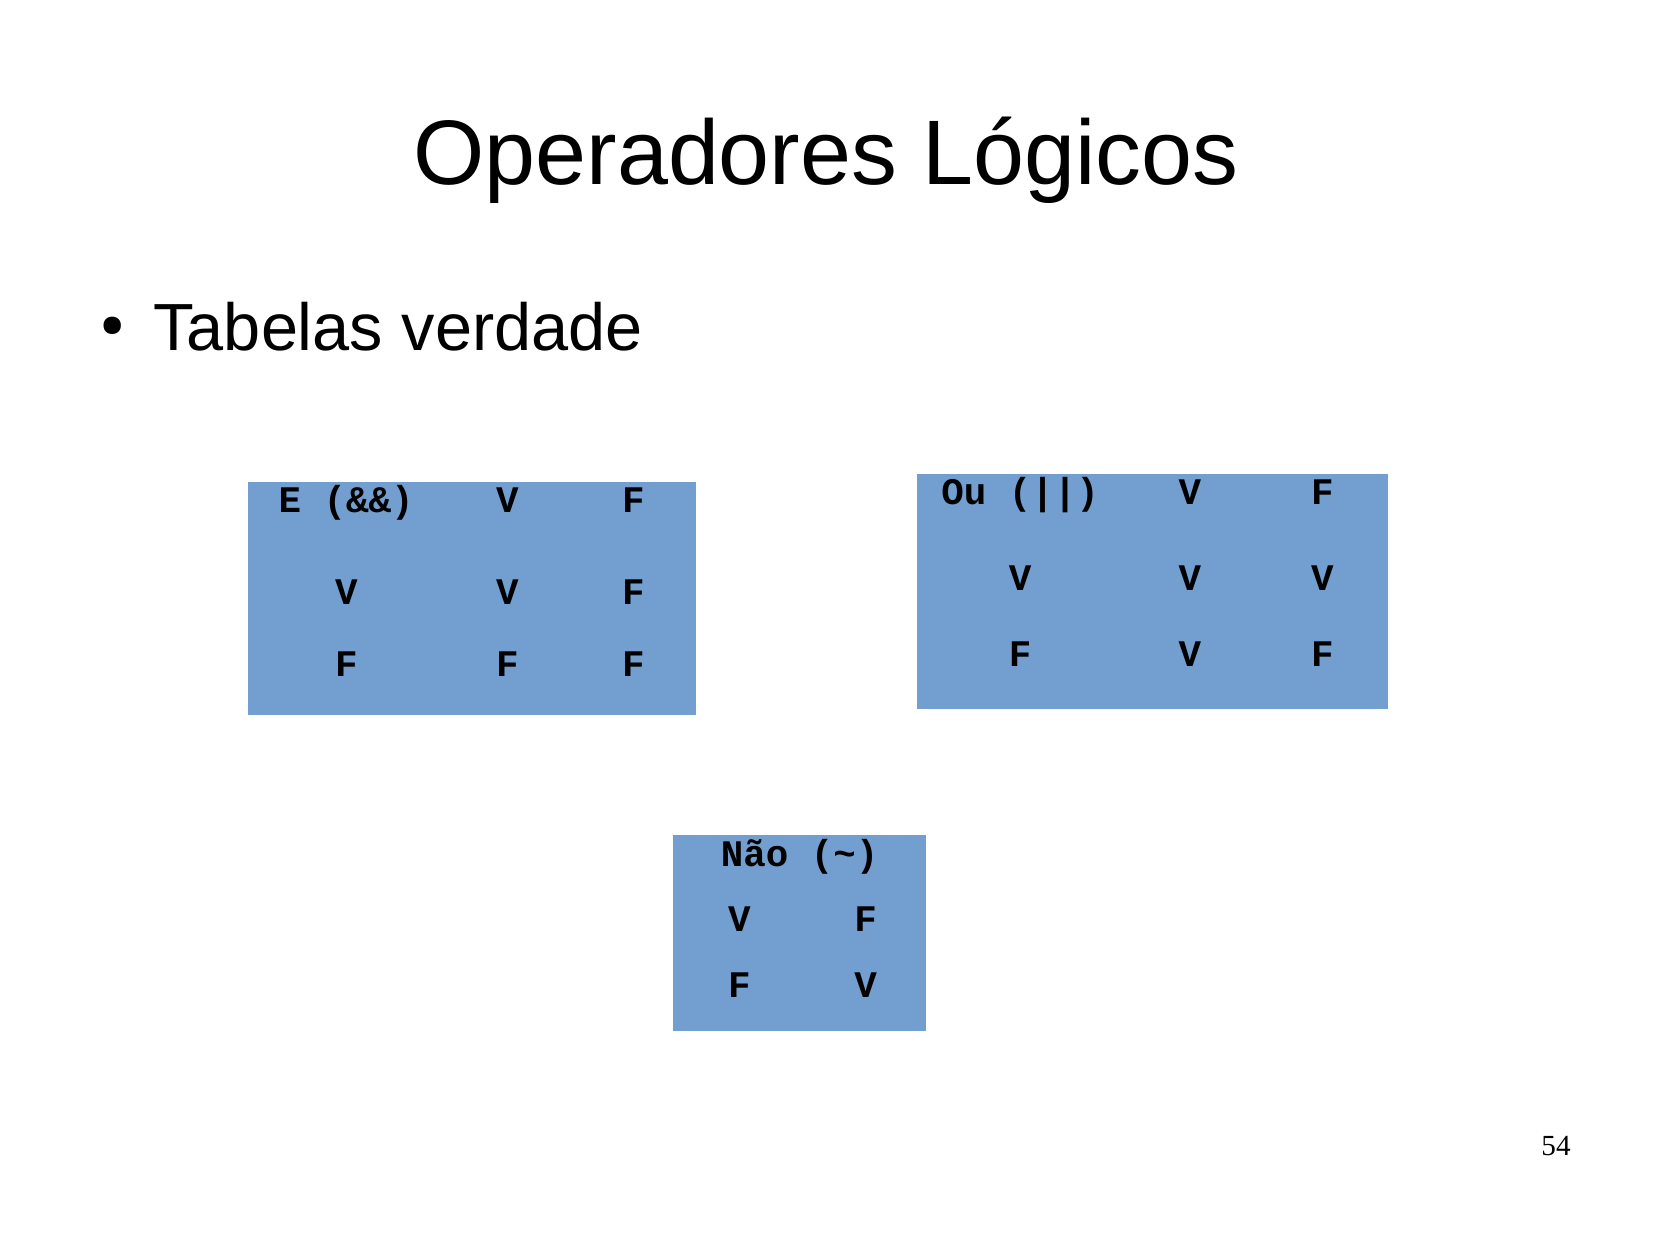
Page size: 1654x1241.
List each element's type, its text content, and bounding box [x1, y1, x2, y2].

table_cell F [445, 645, 570, 715]
table_header F [1257, 474, 1388, 560]
list Tabelas verdade [82, 290, 1571, 1123]
table_cell V [1123, 560, 1257, 635]
table_cell V [1257, 560, 1388, 635]
table_cell V [673, 901, 805, 966]
table_cell F [805, 901, 926, 966]
table_cell V [248, 573, 445, 645]
table_cell V [917, 560, 1123, 635]
table_cell F [248, 645, 445, 715]
table_cell V [445, 573, 570, 645]
table_cell F [570, 645, 696, 715]
table_header V [1123, 474, 1257, 560]
table_header F [570, 482, 696, 573]
title Operadores Lógicos [82, 49, 1571, 257]
table_header Não (~) [673, 835, 926, 901]
table_cell F [1257, 635, 1388, 709]
table_header V [445, 482, 570, 573]
table_cell F [570, 573, 696, 645]
table_cell V [1123, 635, 1257, 709]
table_cell F [917, 635, 1123, 709]
table_header E (&&) [248, 482, 445, 573]
table_cell V [805, 966, 926, 1031]
table_cell F [673, 966, 805, 1031]
table_header Ou (||) [917, 474, 1123, 560]
